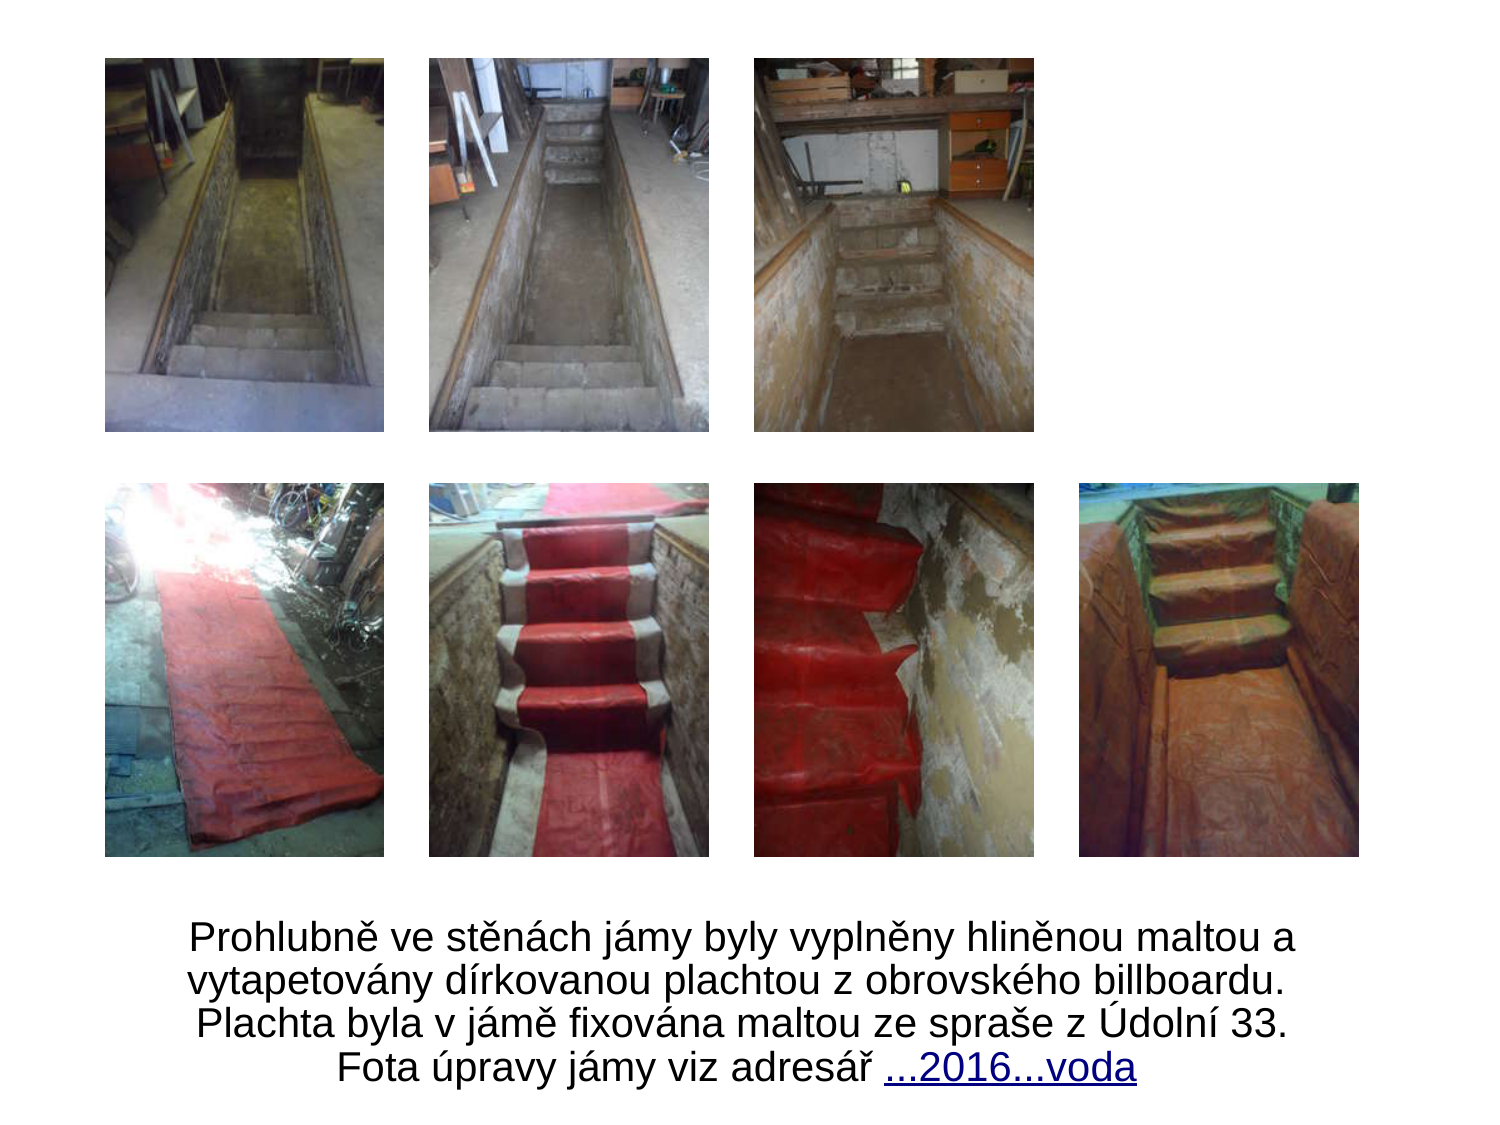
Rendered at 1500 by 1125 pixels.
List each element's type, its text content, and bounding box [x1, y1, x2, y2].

picture [1079, 483, 1359, 857]
picture [429, 58, 709, 432]
picture [754, 58, 1034, 432]
picture [105, 483, 384, 857]
picture [429, 483, 709, 857]
picture [754, 483, 1034, 857]
title Prohlubně ve stěnách jámy byly vyplněny hliněnou maltou a vytapetovány dírkovanou plachtou z obrovského billboardu. Plachta byla v jámě fixována maltou ze spraše z Údolní 33. Fota úpravy jámy viz adresář ...2016...voda [67, 885, 1418, 1122]
picture [105, 58, 384, 432]
